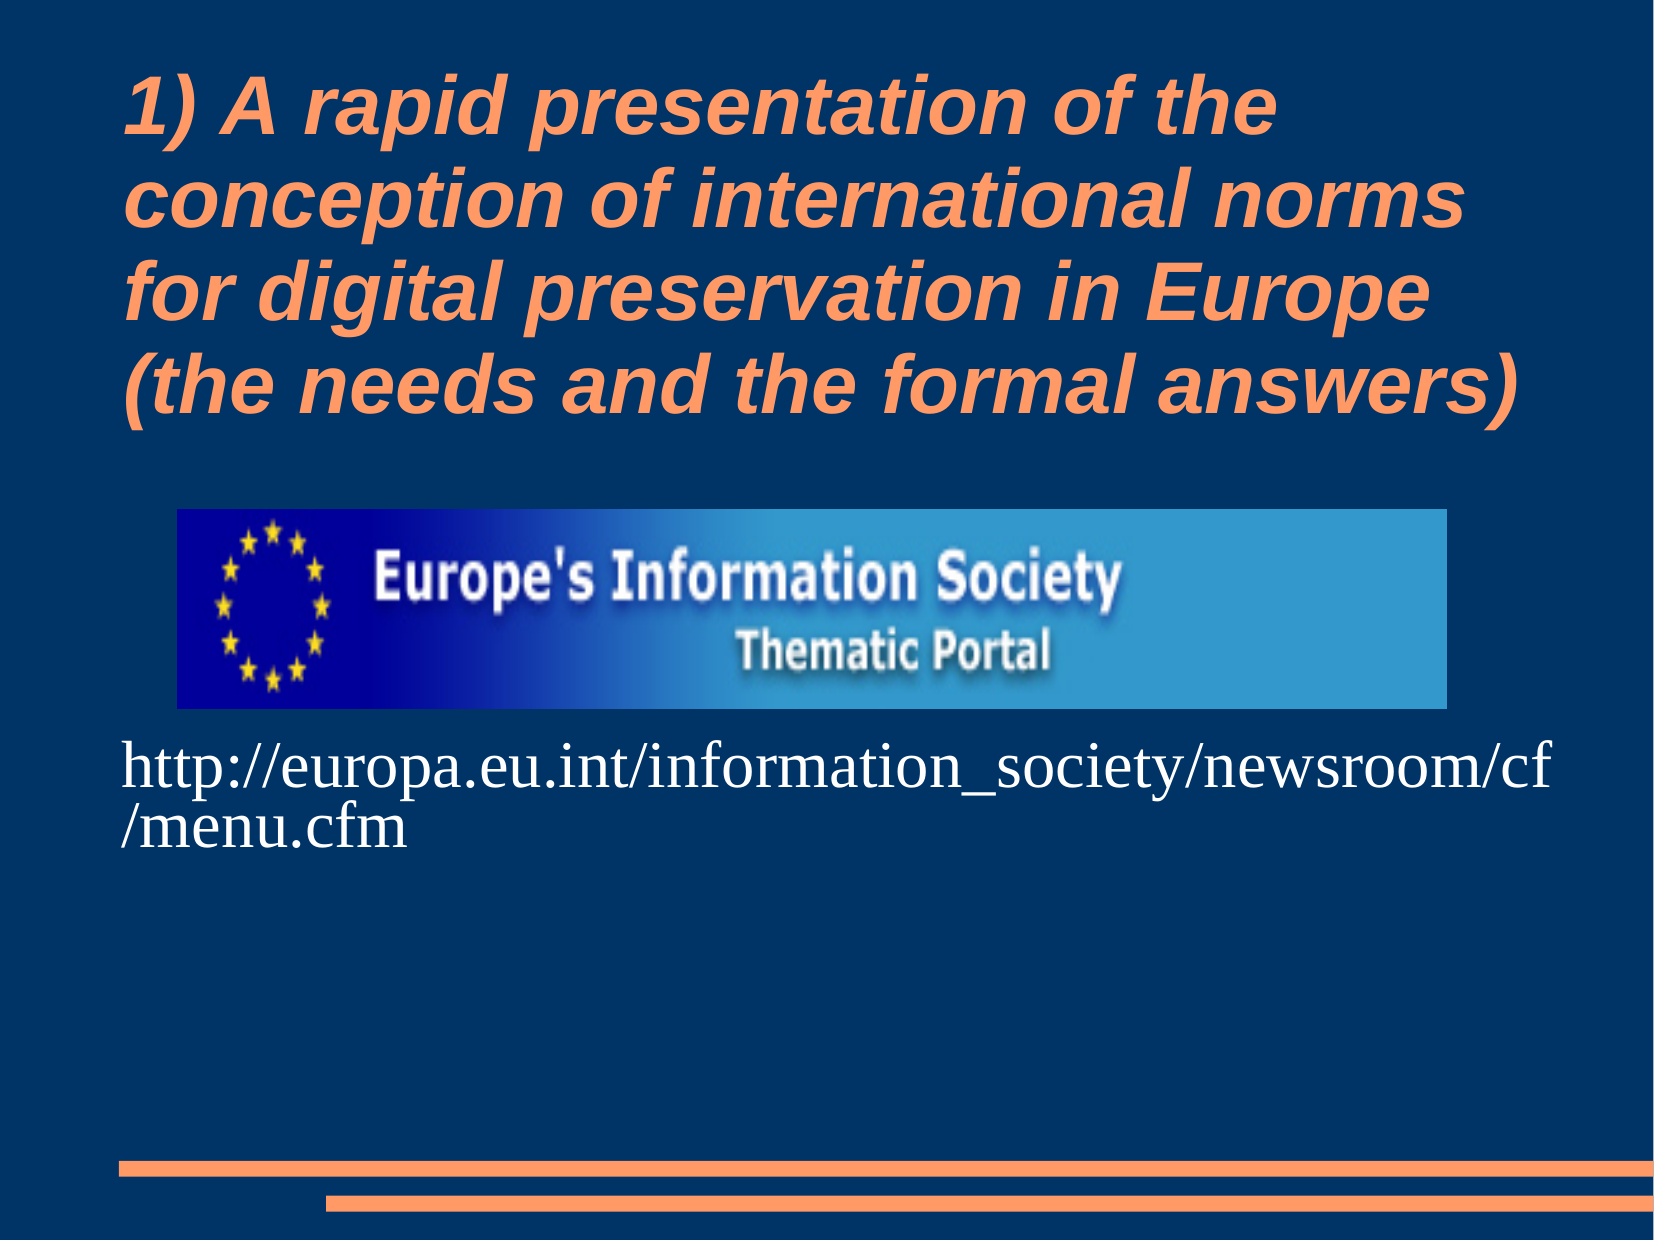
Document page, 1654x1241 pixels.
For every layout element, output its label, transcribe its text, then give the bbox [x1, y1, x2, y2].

title 1) A rapid presentation of the conception of international norms for digital preservation in Europe (the needs and the formal answers) [123, 59, 1536, 432]
subtitle http://europa.eu.int/information_society/newsroom/cf/menu.cfm [121, 472, 1561, 1132]
picture [177, 509, 1447, 709]
